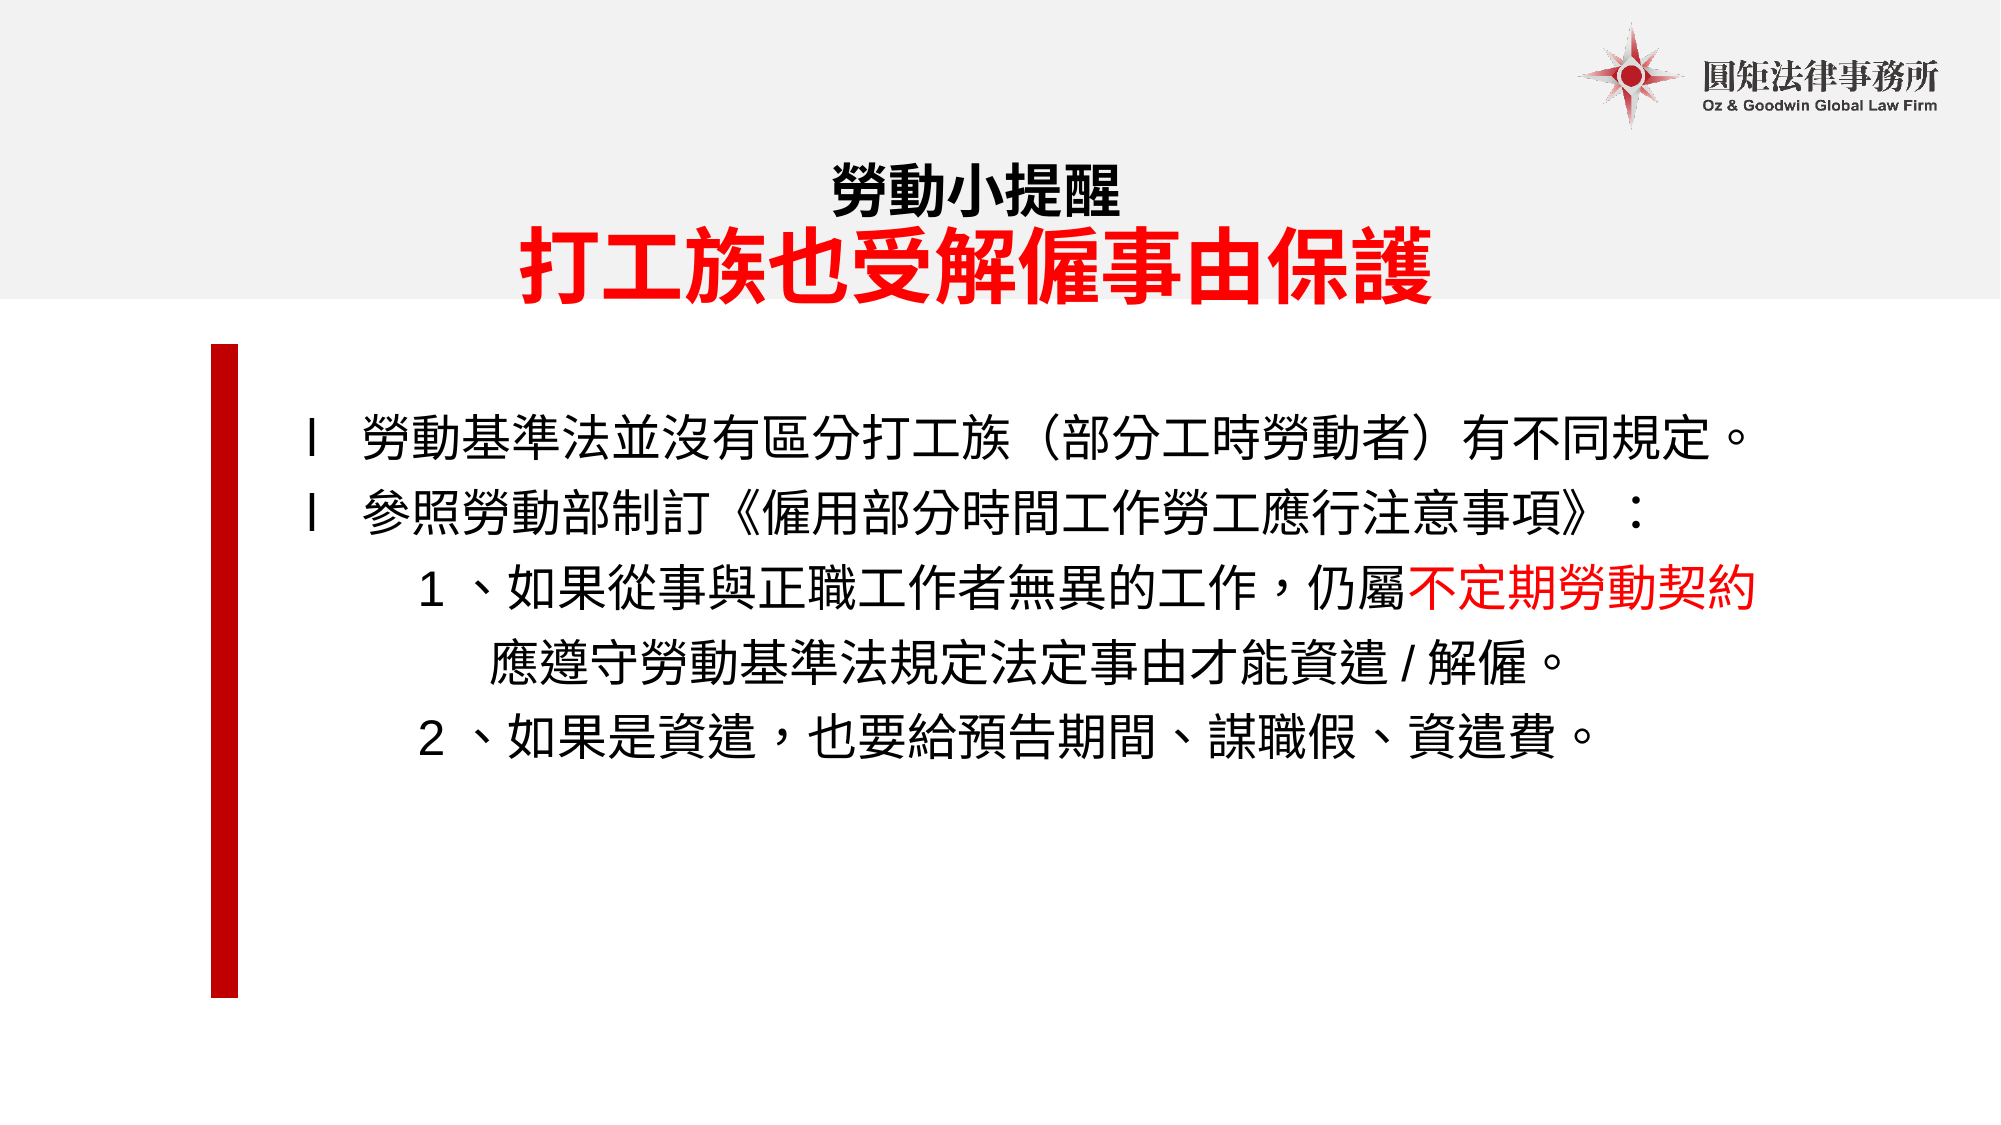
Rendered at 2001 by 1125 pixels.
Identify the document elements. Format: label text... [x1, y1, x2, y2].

list 勞動基準法並沒有區分打工族（部分工時勞動者）有不同規定。 參照勞動部制訂《僱用部分時間工作勞工應行注意事項》： 1、如果從事與正職工作者無異的工作，仍屬不定期勞動契約 應遵守勞動基準法規定法定事由才能資遣/解僱。 2、如果是資遣，也要給預告期間、謀職假、資遣費。 [290, 405, 1819, 908]
text_box 勞動小提醒 打工族也受解僱事由保護 [113, 120, 1839, 323]
